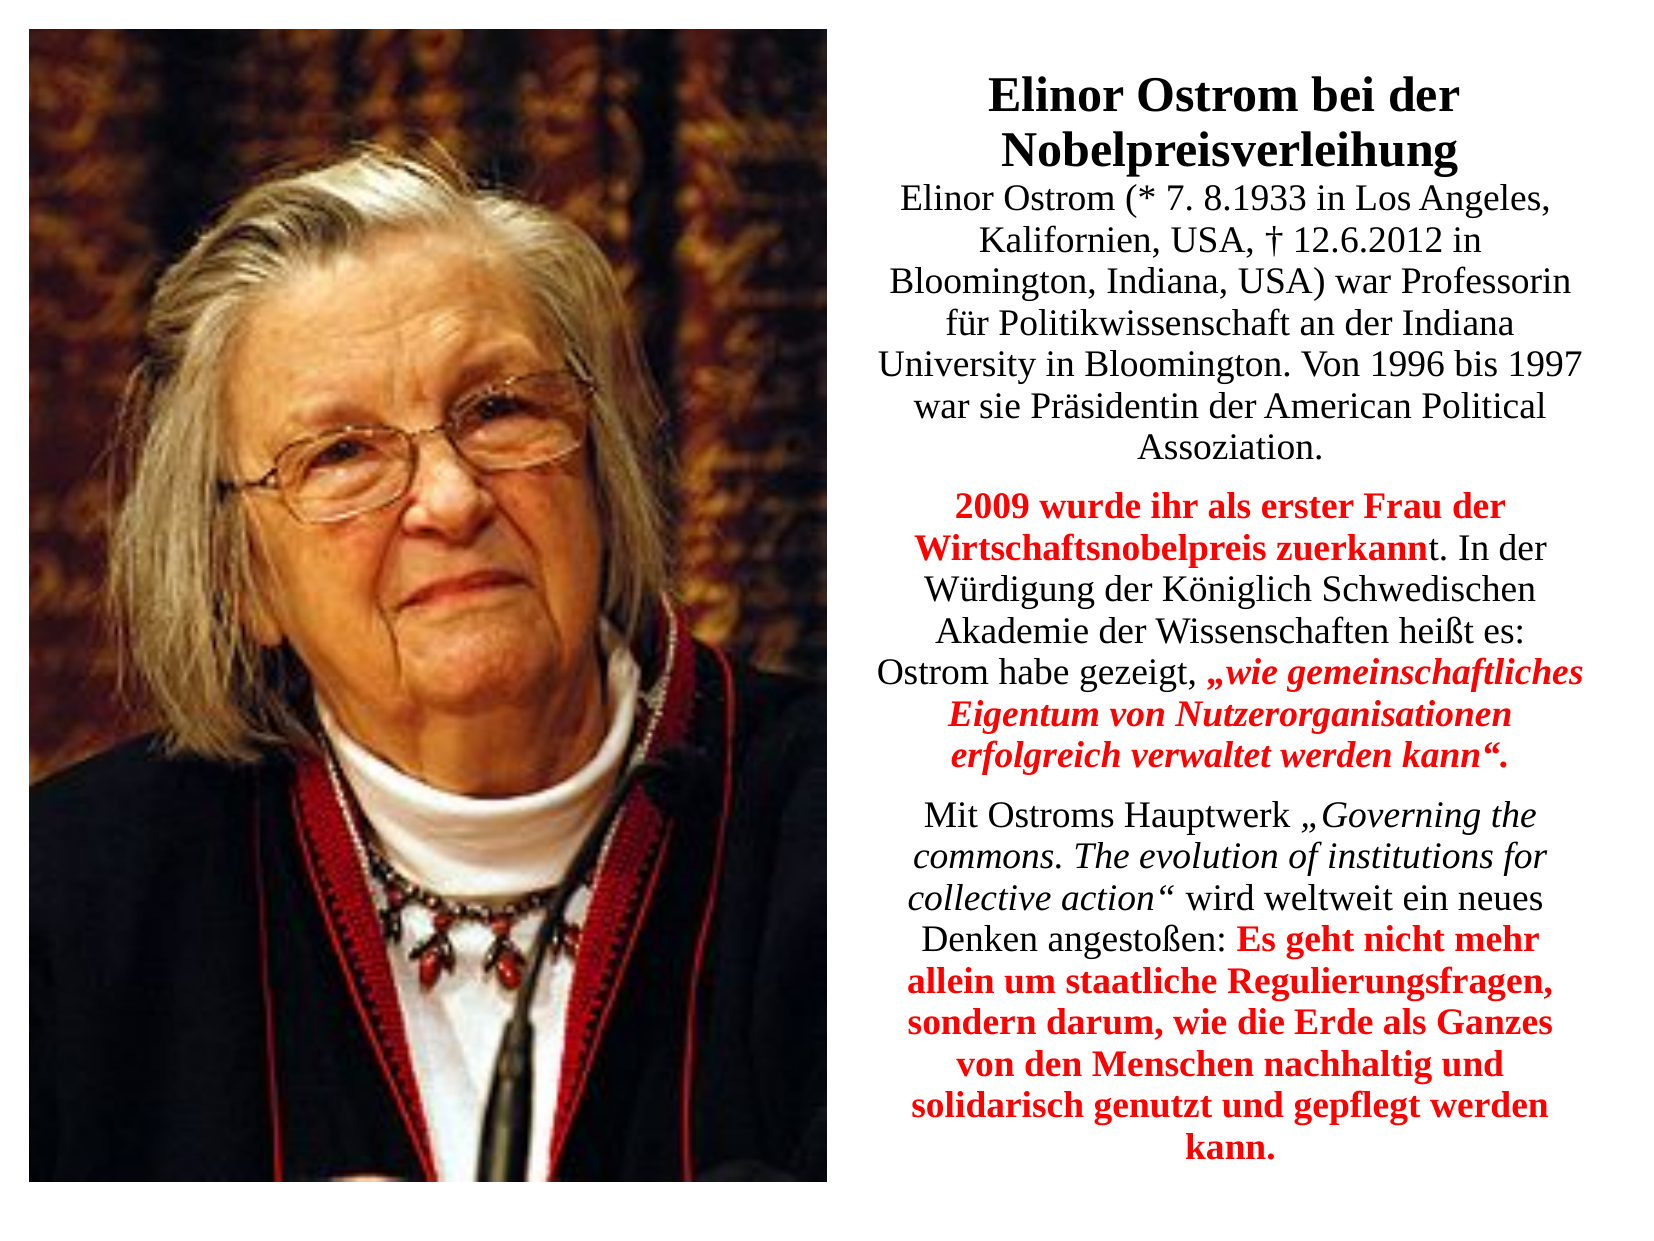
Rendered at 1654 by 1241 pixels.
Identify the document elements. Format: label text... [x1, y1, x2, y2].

picture [29, 29, 827, 1182]
text_box Elinor Ostrom bei der Nobelpreisverleihung Elinor Ostrom (* 7. 8.1933 in Los Angeles, Kalifornien, USA, † 12.6.2012 in Bloomington, Indiana, USA) war Professorin für Politikwissenschaft an der Indiana University in Bloomington. Von 1996 bis 1997 war sie Präsidentin der American Political Assoziation. 2009 wurde ihr als erster Frau der Wirtschaftsnobelpreis zuerkannt. In der Würdigung der Königlich Schwedischen Akademie der Wissenschaften heißt es: Ostrom habe gezeigt, „wie gemeinschaftliches Eigentum von Nutzerorganisationen erfolgreich verwaltet werden kann“. Mit Ostroms Hauptwerk „Governing the commons. The evolution of institutions for collective action“ wird weltweit ein neues Denken angestoßen: Es geht nicht mehr allein um staatliche Regulierungsfragen, sondern darum, wie die Erde als Ganzes von den Menschen nachhaltig und solidarisch genutzt und gepflegt werden kann. [862, 59, 1601, 1182]
